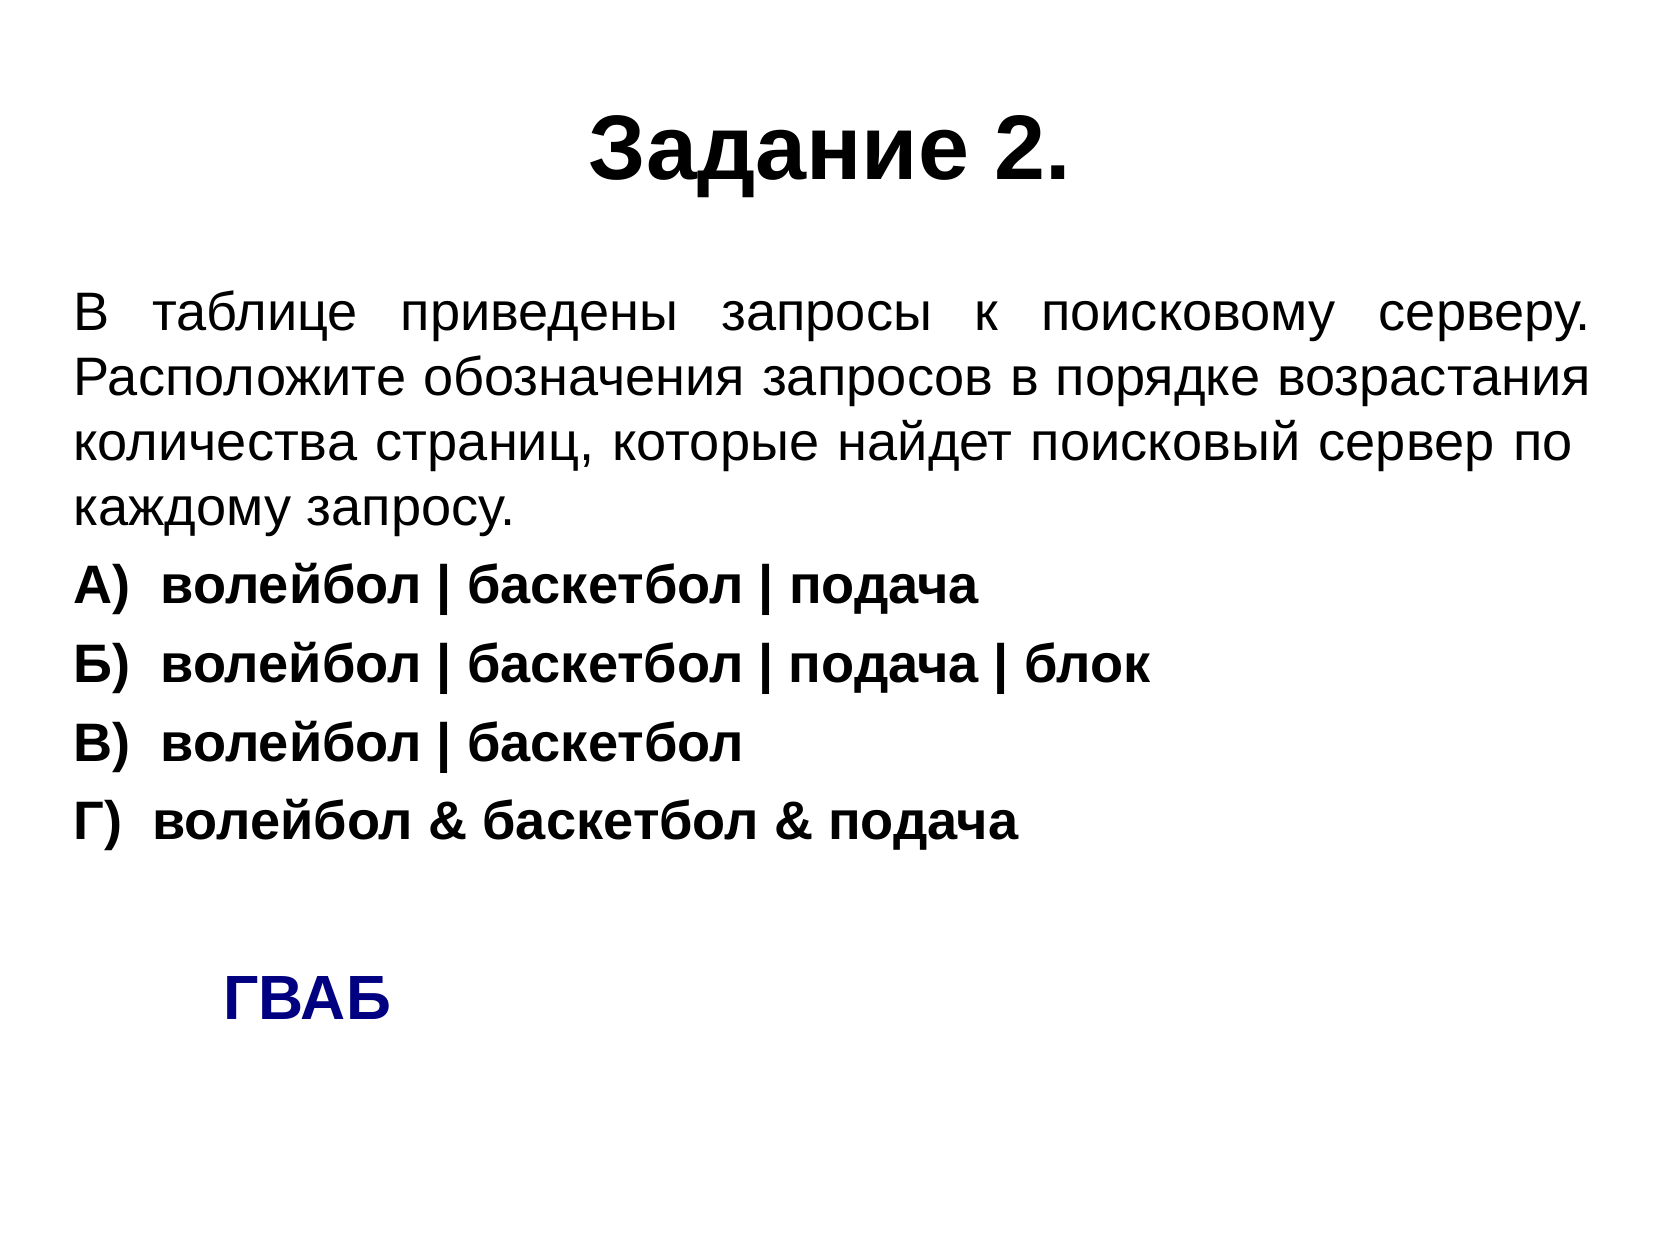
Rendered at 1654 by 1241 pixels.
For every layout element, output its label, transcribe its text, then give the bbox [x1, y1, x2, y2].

list В таблице приведены запросы к поисковому серверу. Расположите обозначения запросов в порядке возрастания количества страниц, которые найдет поисковый сервер по каждому запросу. А) волейбол | баскетбол | подача Б) волейбол | баскетбол | подача | блок В) волейбол | баскетбол Г) волейбол & баскетбол & подача ГВАБ [58, 268, 1609, 1194]
title Задание 2. [82, 68, 1571, 268]
